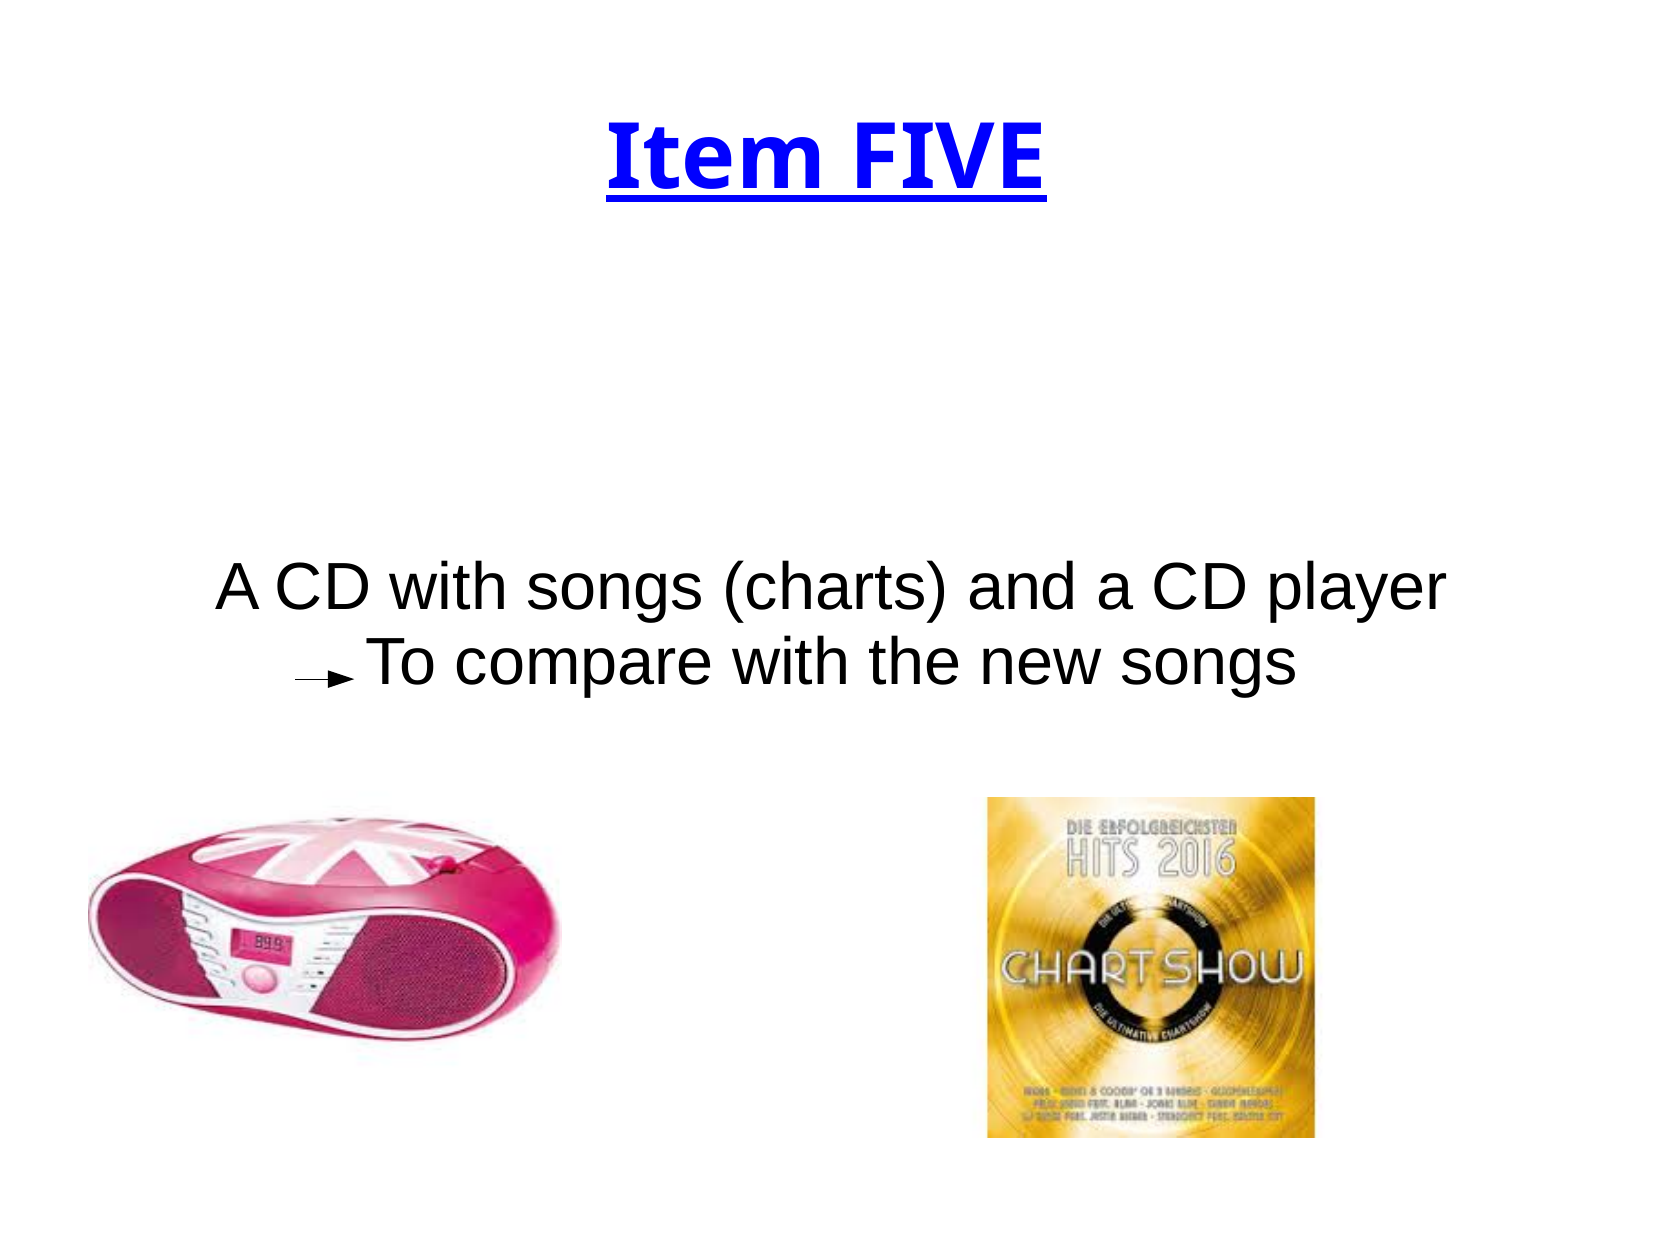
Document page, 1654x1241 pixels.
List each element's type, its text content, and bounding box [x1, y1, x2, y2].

picture [88, 738, 562, 1123]
picture [915, 797, 1388, 1138]
title Item FIVE [82, 49, 1571, 257]
subtitle A CD with songs (charts) and a CD player To compare with the new songs [88, 215, 1577, 1034]
